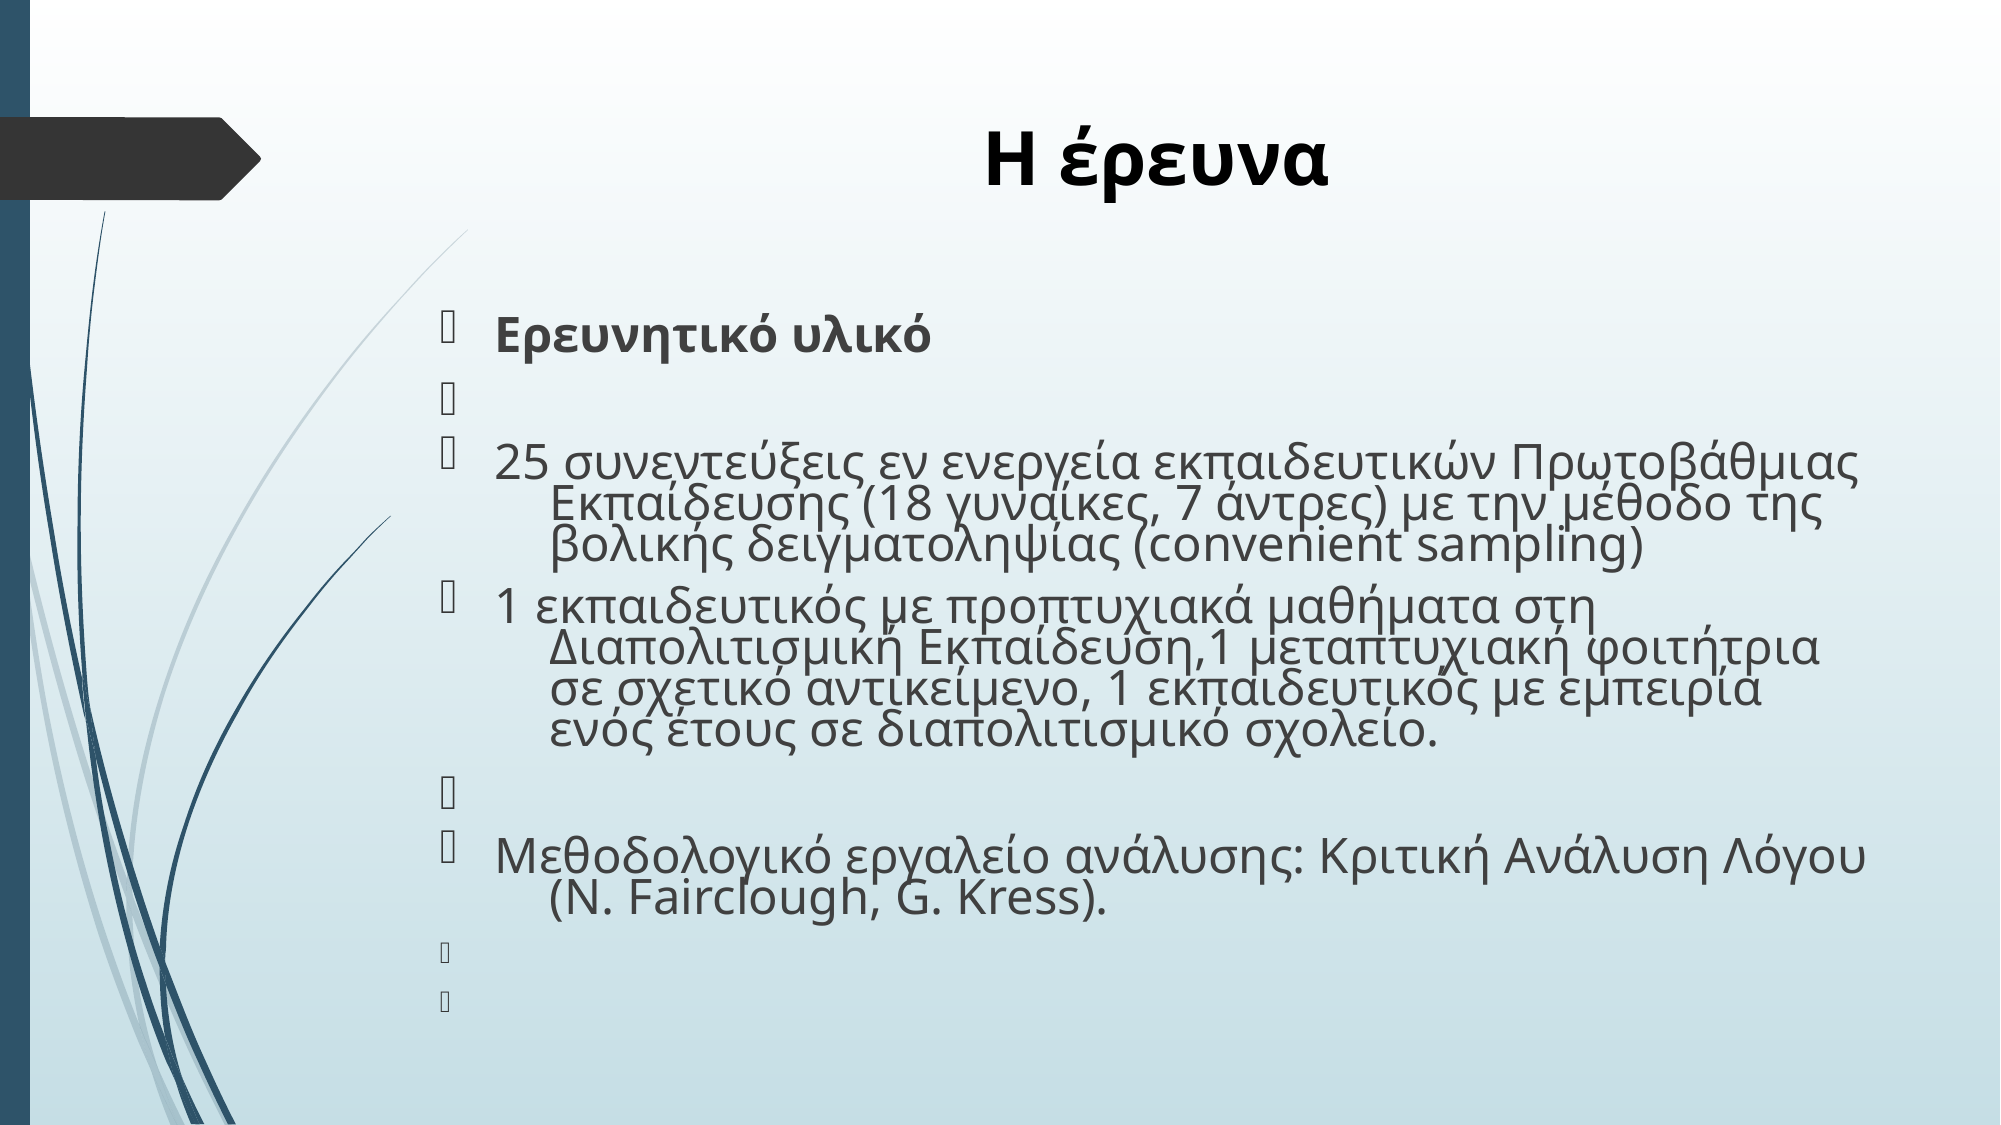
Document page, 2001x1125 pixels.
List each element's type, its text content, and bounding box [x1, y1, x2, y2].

title Η έρευνα [425, 102, 1888, 312]
list Ερευνητικό υλικό 25 συνεντεύξεις εν ενεργεία εκπαιδευτικών Πρωτοβάθμιας Εκπαίδευσης (18 γυναίκες, 7 άντρες) με την μέθοδο της βολικής δειγματοληψίας (convenient sampling) 1 εκπαιδευτικός με προπτυχιακά μαθήματα στη Διαπολιτισμική Εκπαίδευση,1 μεταπτυχιακή φοιτήτρια σε σχετικό αντικείμενο, 1 εκπαιδευτικός με εμπειρία ενός έτους σε διαπολιτισμικό σχολείο. Μεθοδολογικό εργαλείο ανάλυσης: Κριτική Ανάλυση Λόγου (N. Fairclough, G. Kress). [424, 312, 1888, 970]
